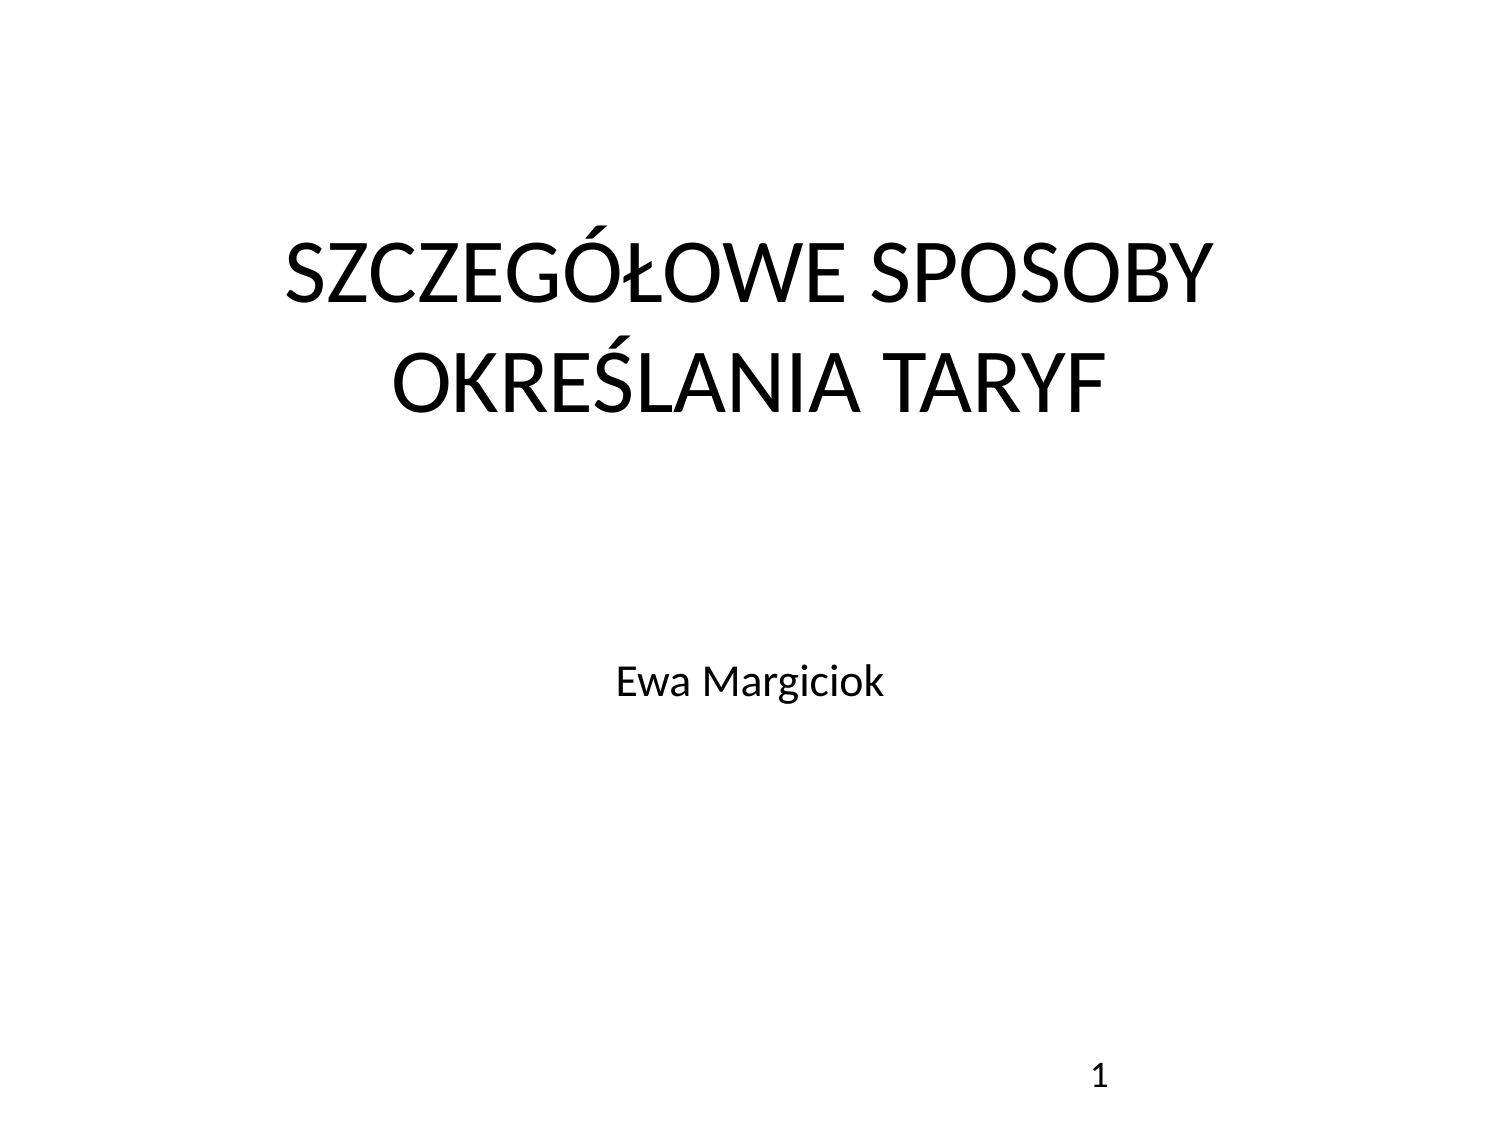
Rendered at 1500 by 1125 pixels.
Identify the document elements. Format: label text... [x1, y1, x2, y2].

text_box 1 [1074, 1042, 1426, 1103]
title SZCZEGÓŁOWE SPOSOBY OKREŚLANIA TARYF Ewa Margiciok [112, 113, 1388, 858]
